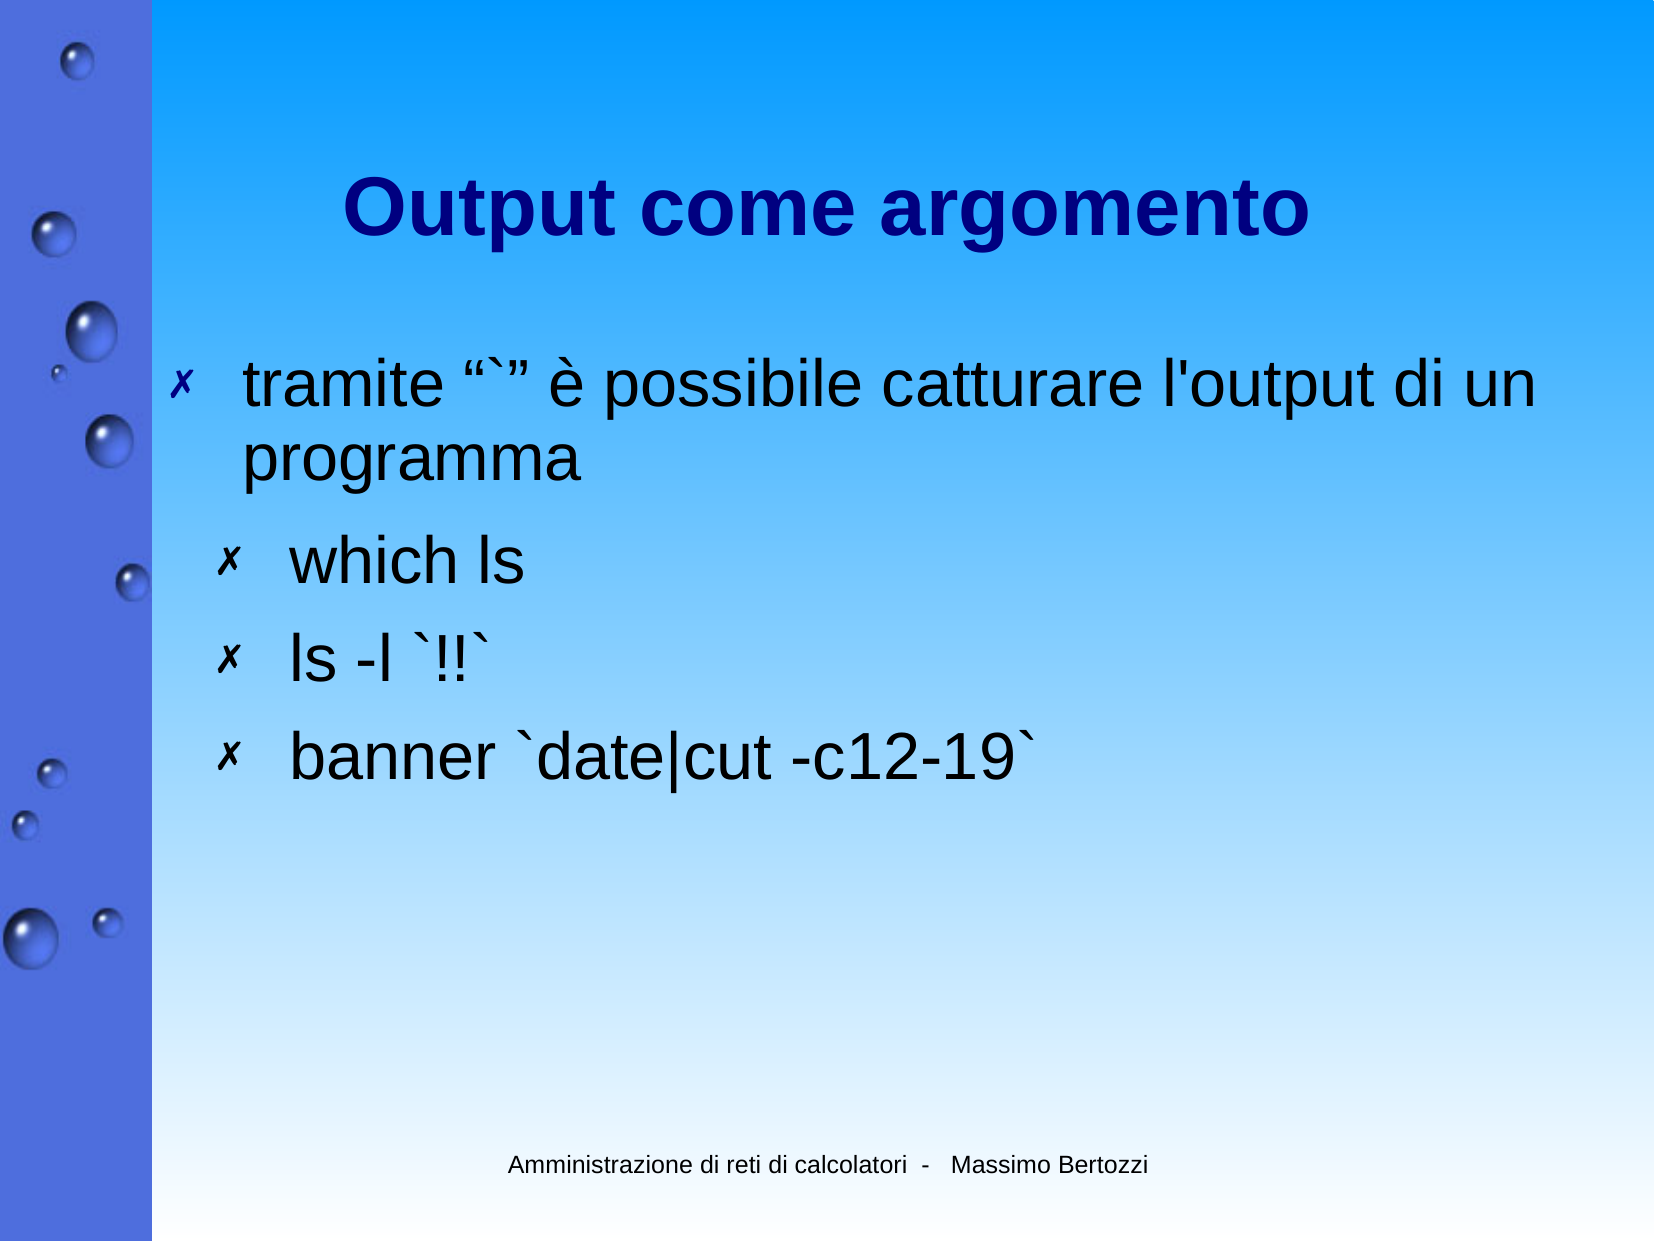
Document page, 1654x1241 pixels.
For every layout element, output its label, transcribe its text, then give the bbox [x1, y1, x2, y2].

list tramite “`” è possibile catturare l'output di un programma which ls ls -l `!!` banner `date|cut -c12-19` [159, 346, 1572, 1128]
title Output come argomento [121, 102, 1534, 311]
picture [0, 0, 152, 1241]
